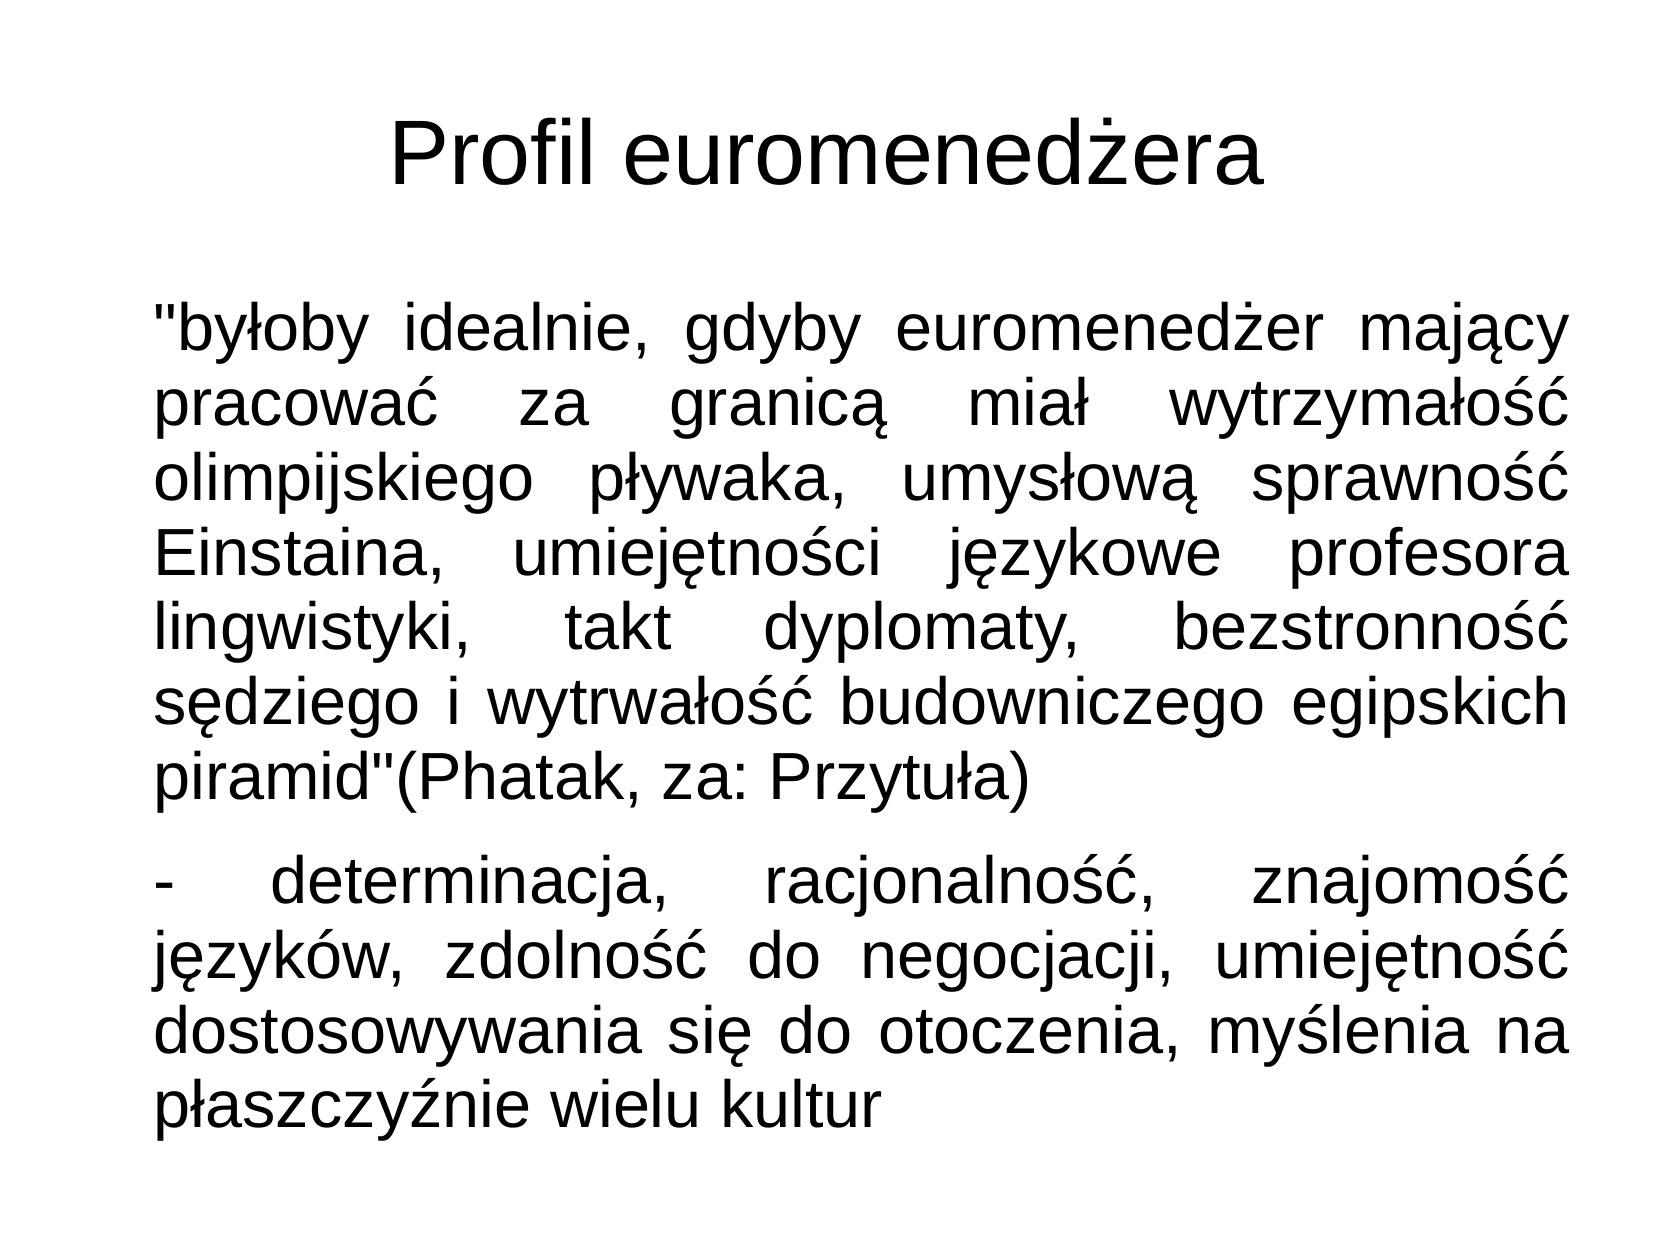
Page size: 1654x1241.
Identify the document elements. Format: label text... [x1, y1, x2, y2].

list "byłoby idealnie, gdyby euromenedżer mający pracować za granicą miał wytrzymałość olimpijskiego pływaka, umysłową sprawność Einstaina, umiejętności językowe profesora lingwistyki, takt dyplomaty, bezstronność sędziego i wytrwałość budowniczego egipskich piramid"(Phatak, za: Przytuła) - determinacja, racjonalność, znajomość języków, zdolność do negocjacji, umiejętność dostosowywania się do otoczenia, myślenia na płaszczyźnie wielu kultur [82, 290, 1571, 1143]
title Profil euromenedżera [82, 49, 1571, 257]
